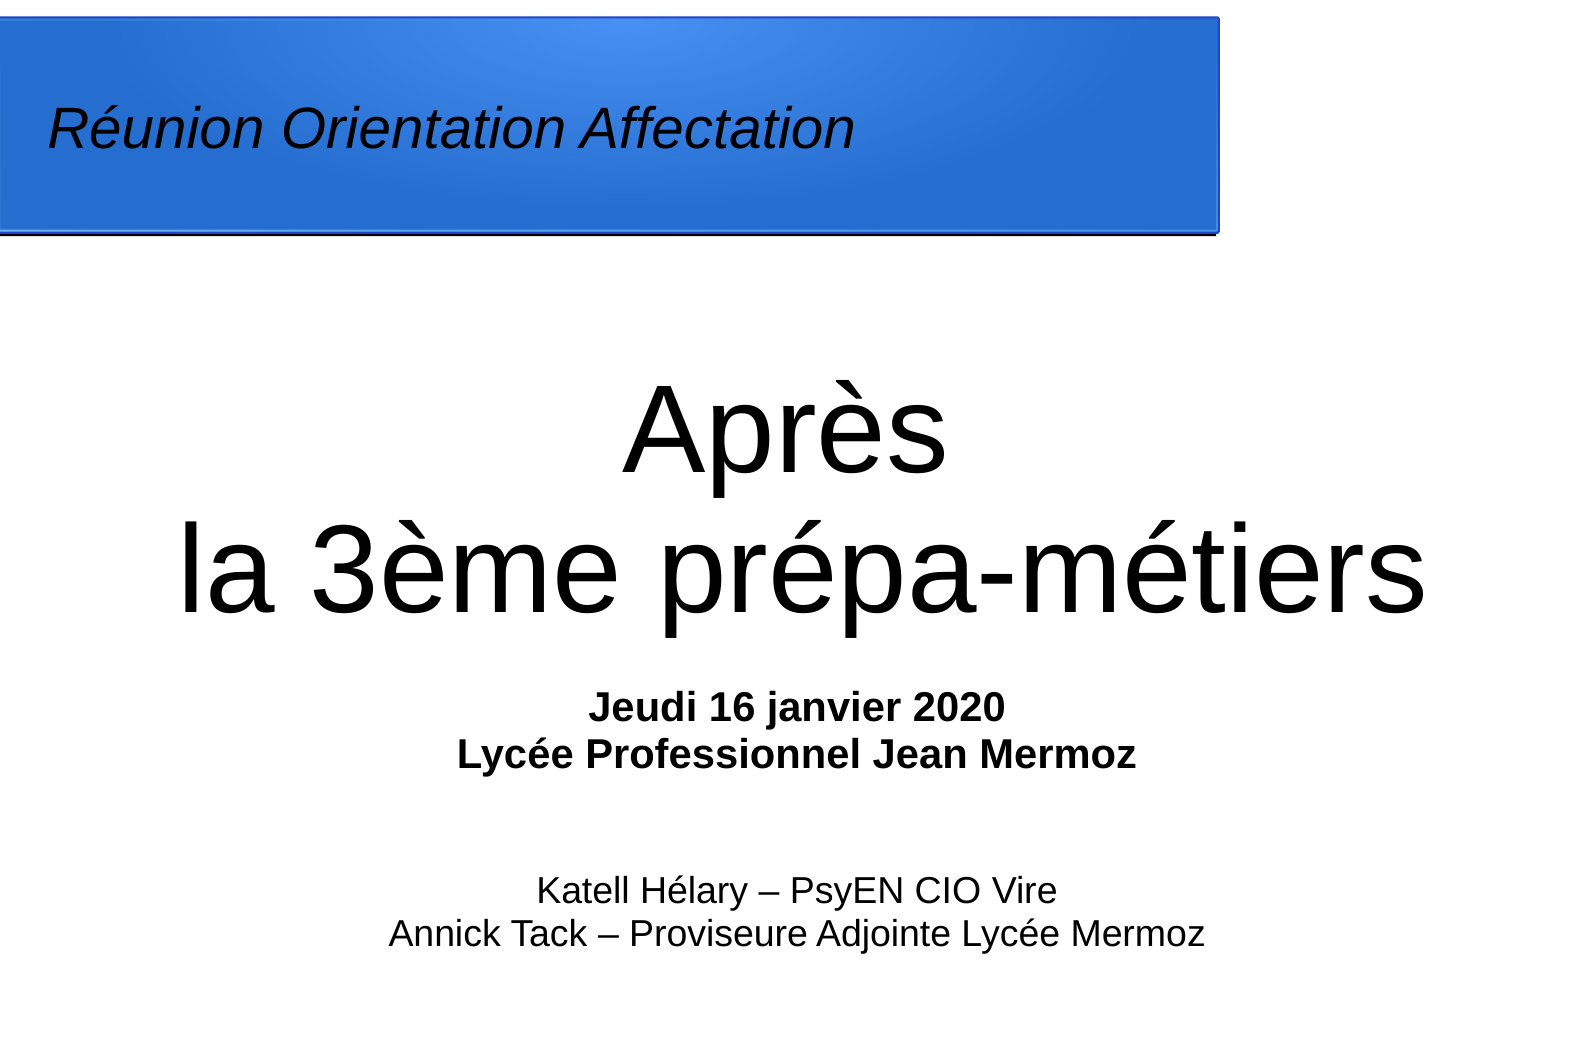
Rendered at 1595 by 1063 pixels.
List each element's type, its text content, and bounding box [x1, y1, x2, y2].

title Réunion Orientation Affectation [47, 40, 1158, 216]
subtitle Jeudi 16 janvier 2020 Lycée Professionnel Jean Mermoz Katell Hélary – PsyEN CIO Vire Annick Tack – Proviseure Adjointe Lycée Mermoz [79, 637, 1515, 1018]
title Après la 3ème prépa-métiers [118, 359, 1489, 637]
